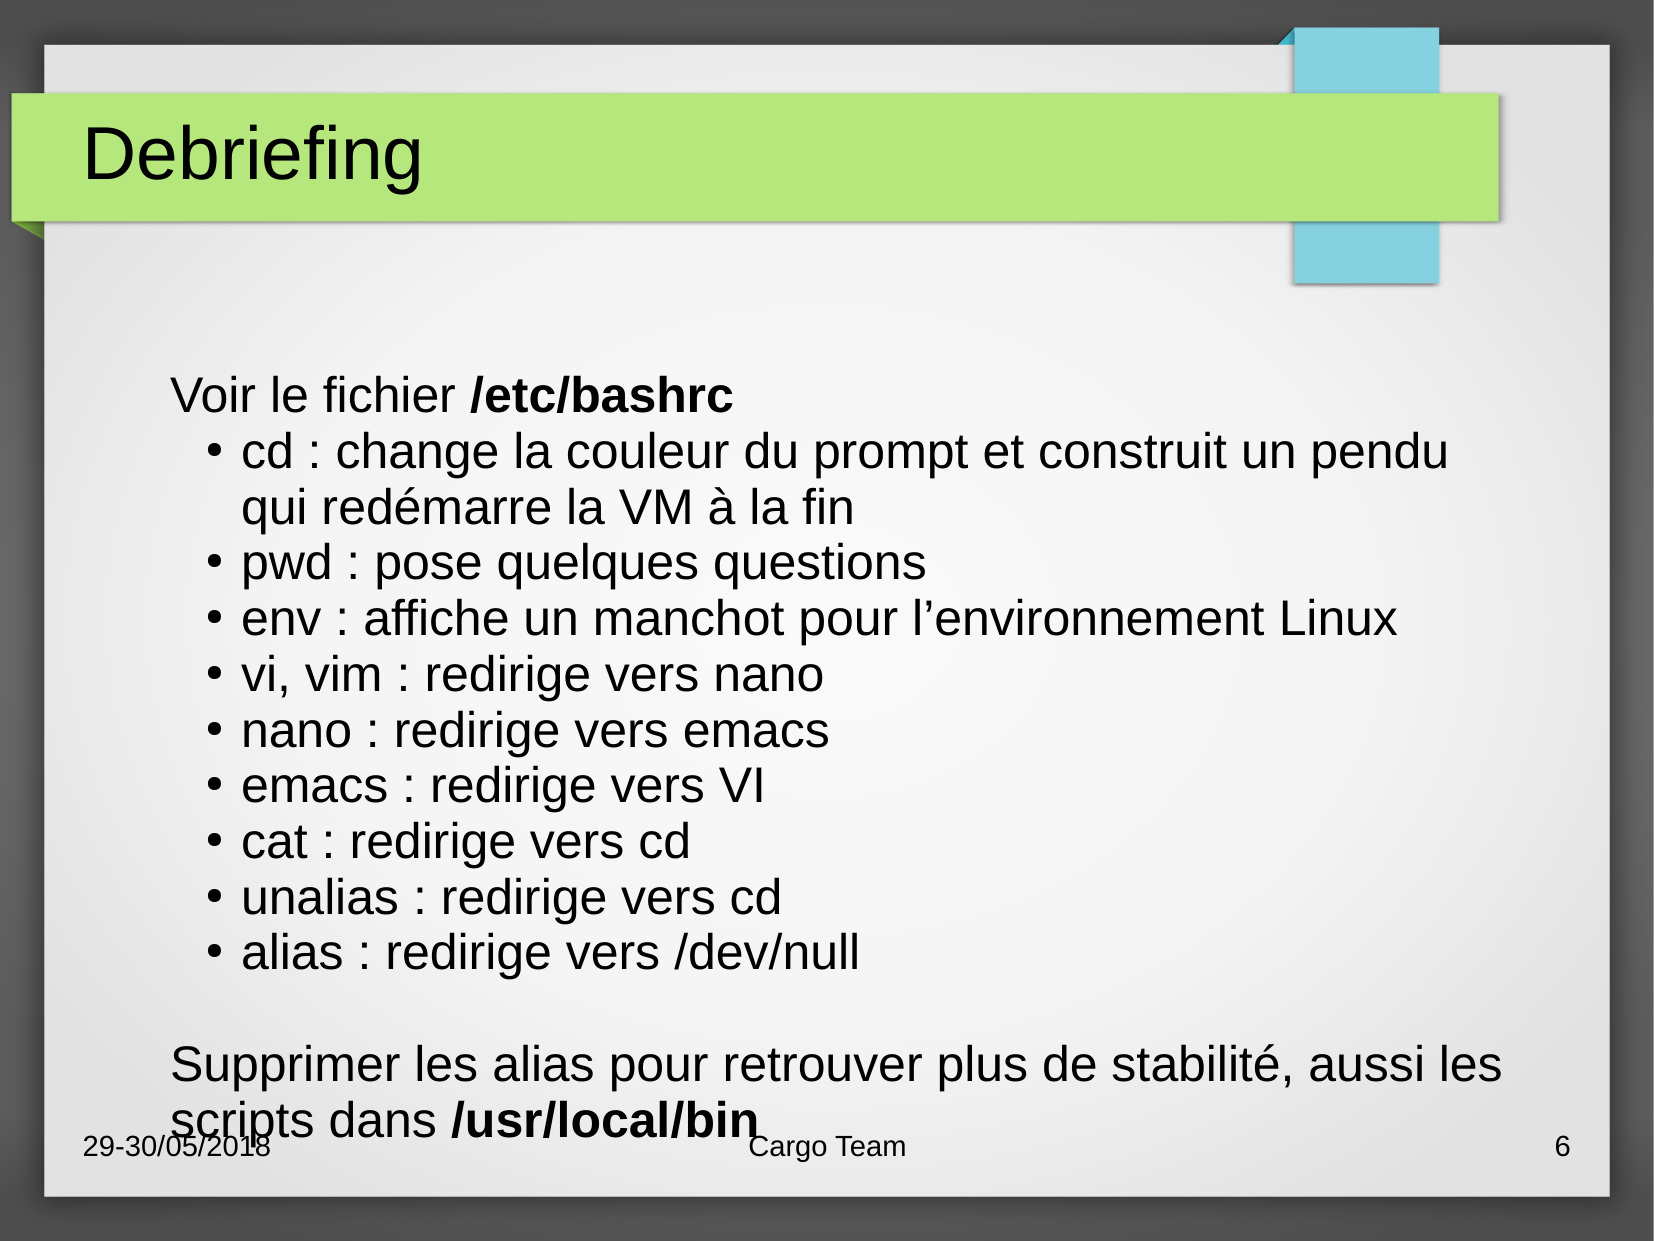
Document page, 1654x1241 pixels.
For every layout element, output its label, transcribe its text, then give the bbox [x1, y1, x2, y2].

picture [0, 0, 1654, 1241]
text_box Voir le fichier /etc/bashrc cd : change la couleur du prompt et construit un pendu qui redémarre la VM à la fin pwd : pose quelques questions env : affiche un manchot pour l’environnement Linux vi, vim : redirige vers nano nano : redirige vers emacs emacs : redirige vers VI cat : redirige vers cd unalias : redirige vers cd alias : redirige vers /dev/null Supprimer les alias pour retrouver plus de stabilité, aussi les scripts dans /usr/local/bin [120, 360, 1531, 1144]
title Debriefing [82, 94, 1264, 213]
